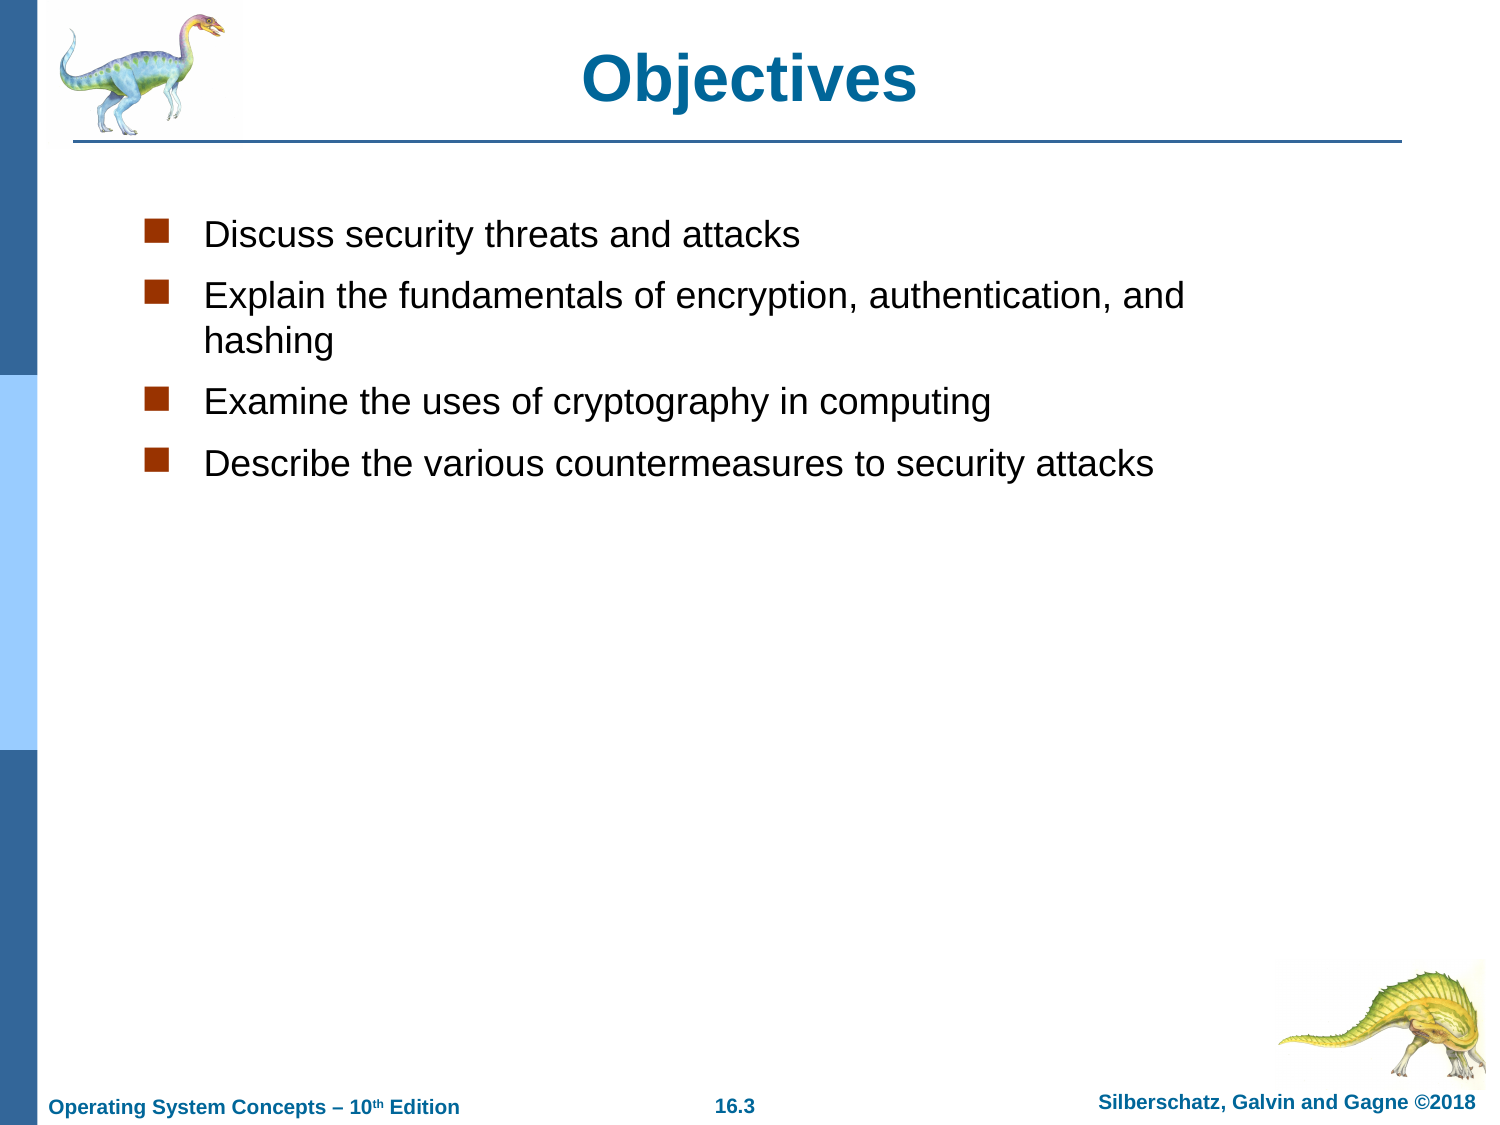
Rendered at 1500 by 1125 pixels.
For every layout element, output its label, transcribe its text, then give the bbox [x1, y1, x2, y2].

picture [1275, 959, 1486, 1090]
list Discuss security threats and attacks Explain the fundamentals of encryption, authentication, and hashing Examine the uses of cryptography in computing Describe the various countermeasures to security attacks [132, 202, 1261, 946]
title Objectives [75, 27, 1426, 123]
picture [1415, 1094, 1423, 1099]
picture [46, 0, 243, 149]
